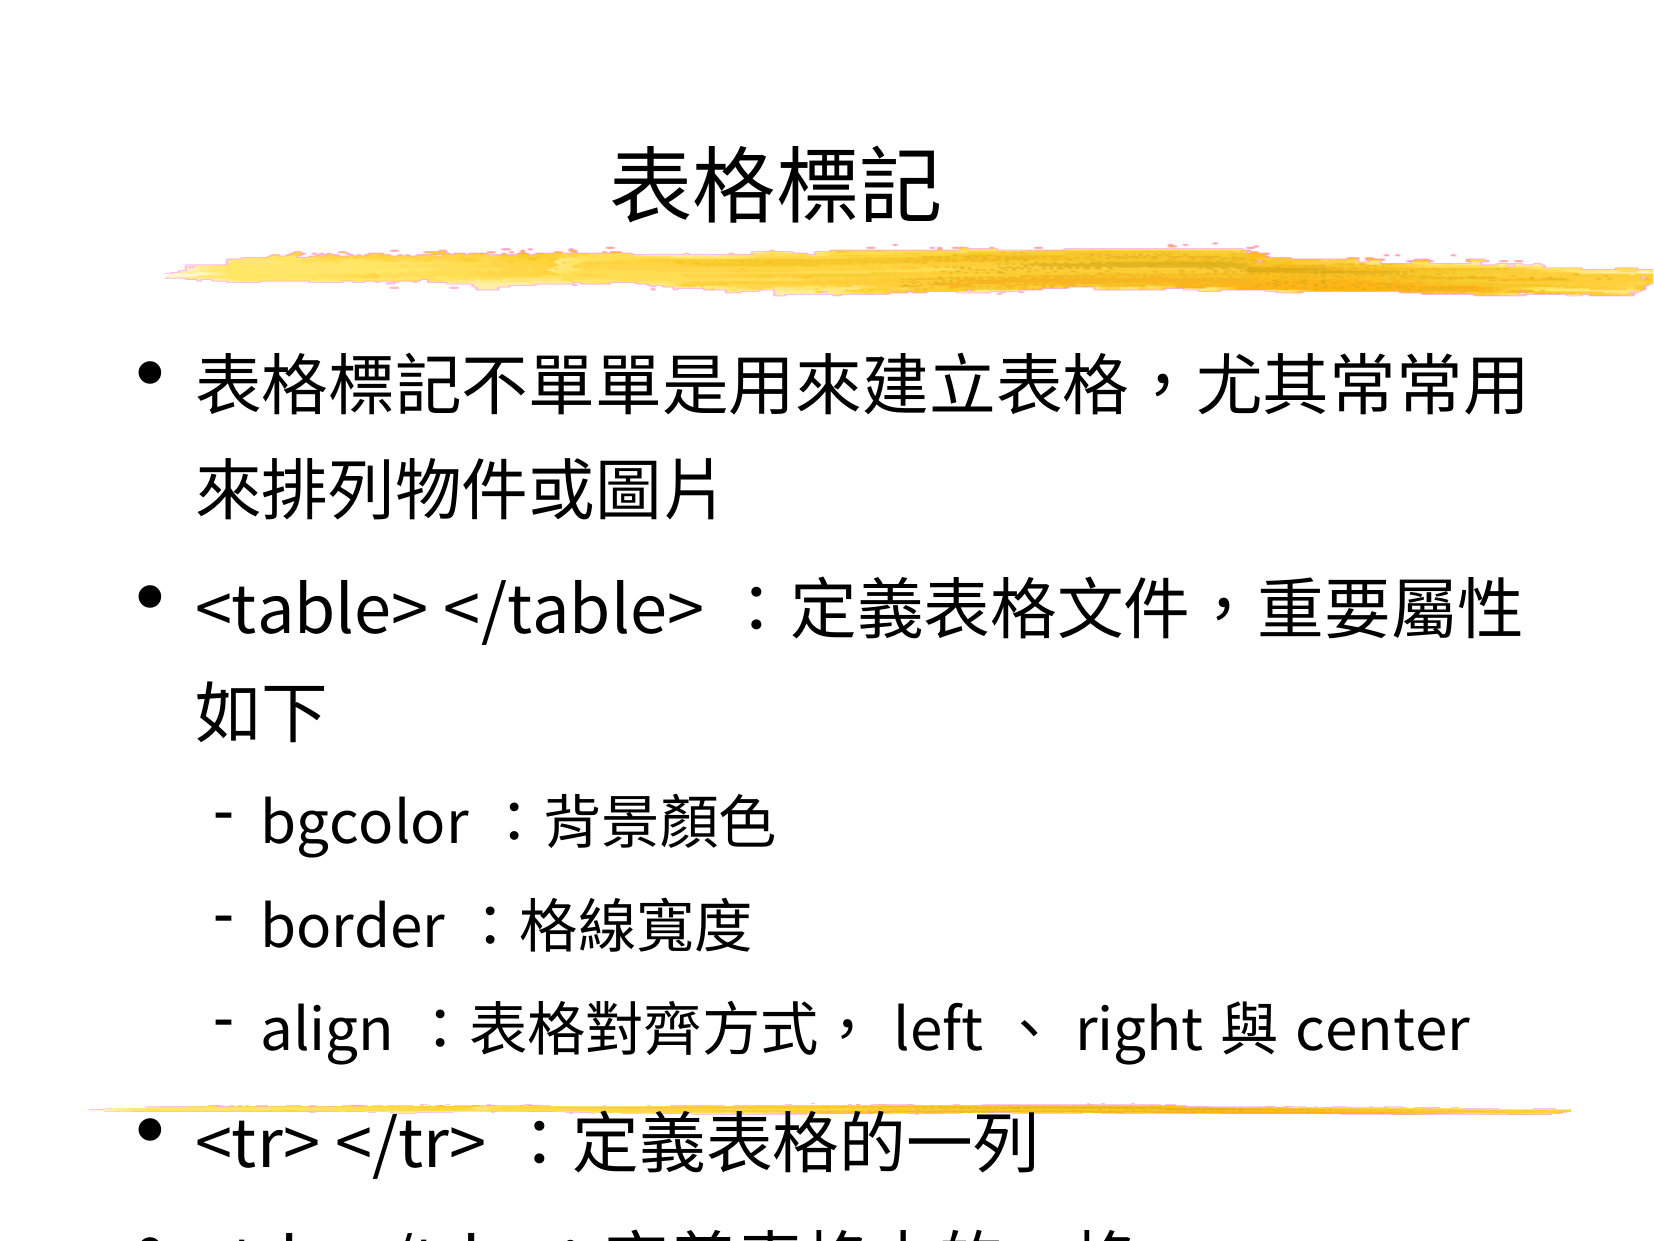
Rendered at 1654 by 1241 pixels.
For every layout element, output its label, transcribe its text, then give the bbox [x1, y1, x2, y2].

picture [82, 1102, 124, 1117]
picture [165, 237, 1654, 308]
title 表格標記 [73, 41, 1479, 249]
list 表格標記不單單是用來建立表格，尤其常常用來排列物件或圖片 <table> </table>：定義表格文件，重要屬性如下 bgcolor：背景顏色 border：格線寬度 align：表格對齊方式，left、right與center <tr> </tr>：定義表格的一列 <td> </td>：定義表格中的一格 參考http://internet.class.kmu.edu.tw/barebone_tw.html [124, 316, 1585, 1147]
